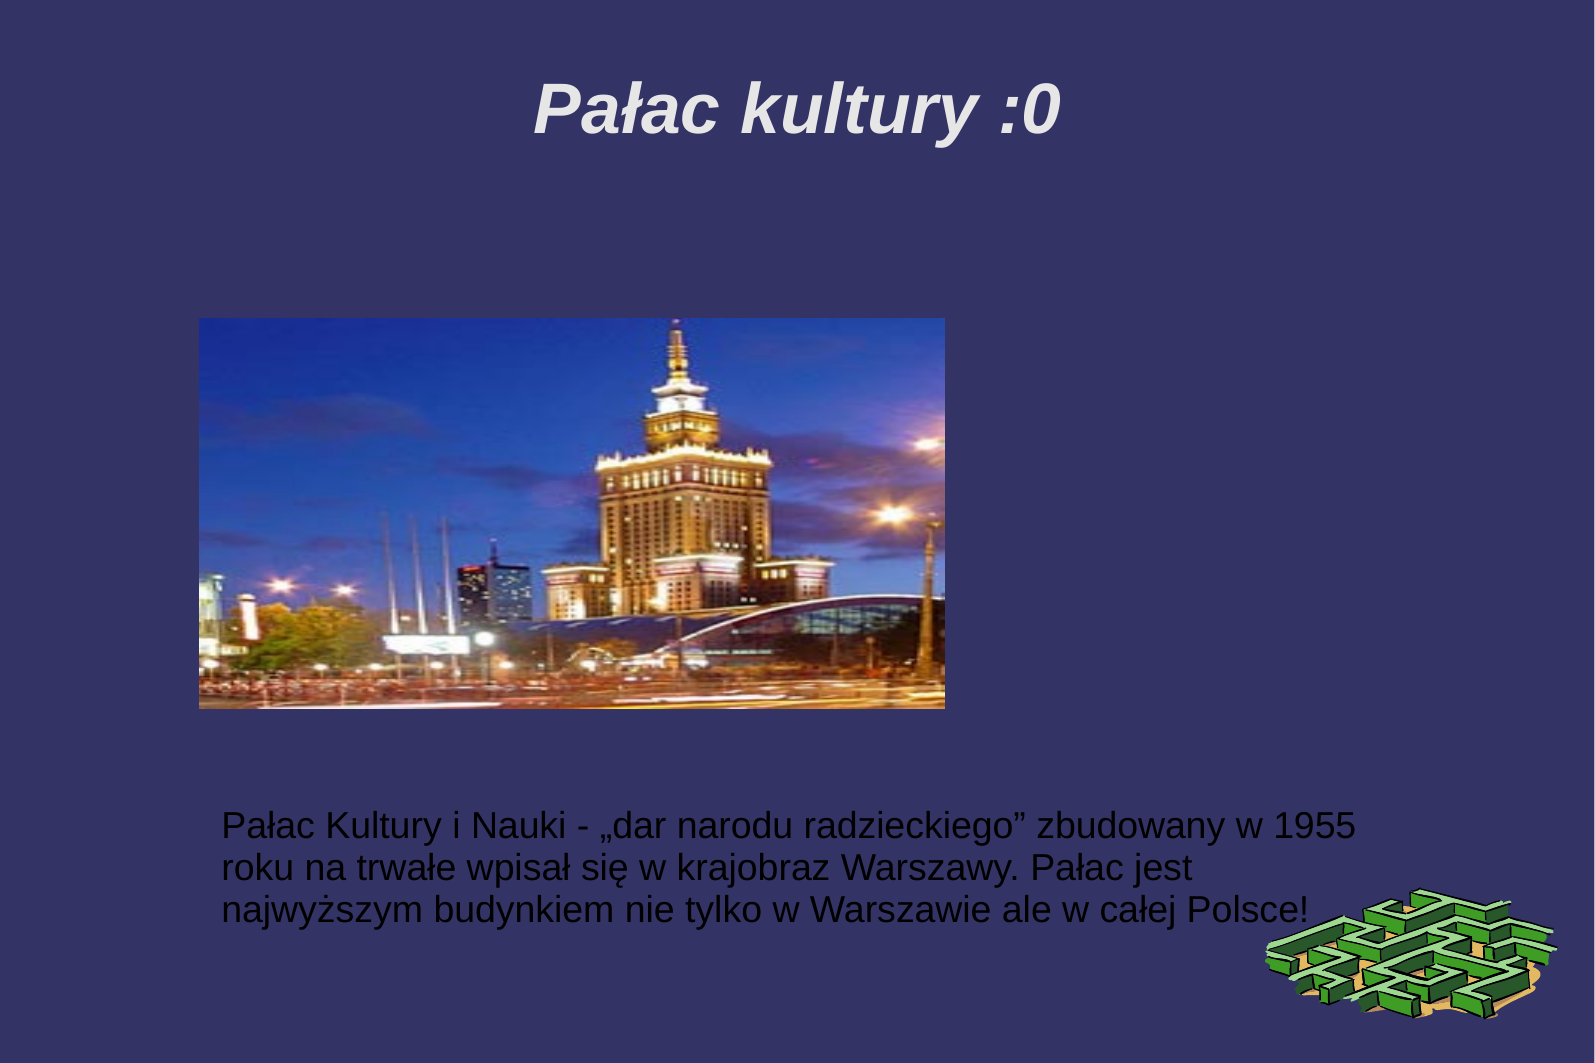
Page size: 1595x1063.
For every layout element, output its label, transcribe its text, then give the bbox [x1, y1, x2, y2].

title Pałac kultury :0 [117, 16, 1479, 194]
text_box Pałac Kultury i Nauki - „dar narodu radzieckiego” zbudowany w 1955 roku na trwałe wpisał się w krajobraz Warszawy. Pałac jest najwyższym budynkiem nie tylko w Warszawie ale w całej Polsce! [206, 797, 1388, 975]
picture [199, 318, 945, 709]
